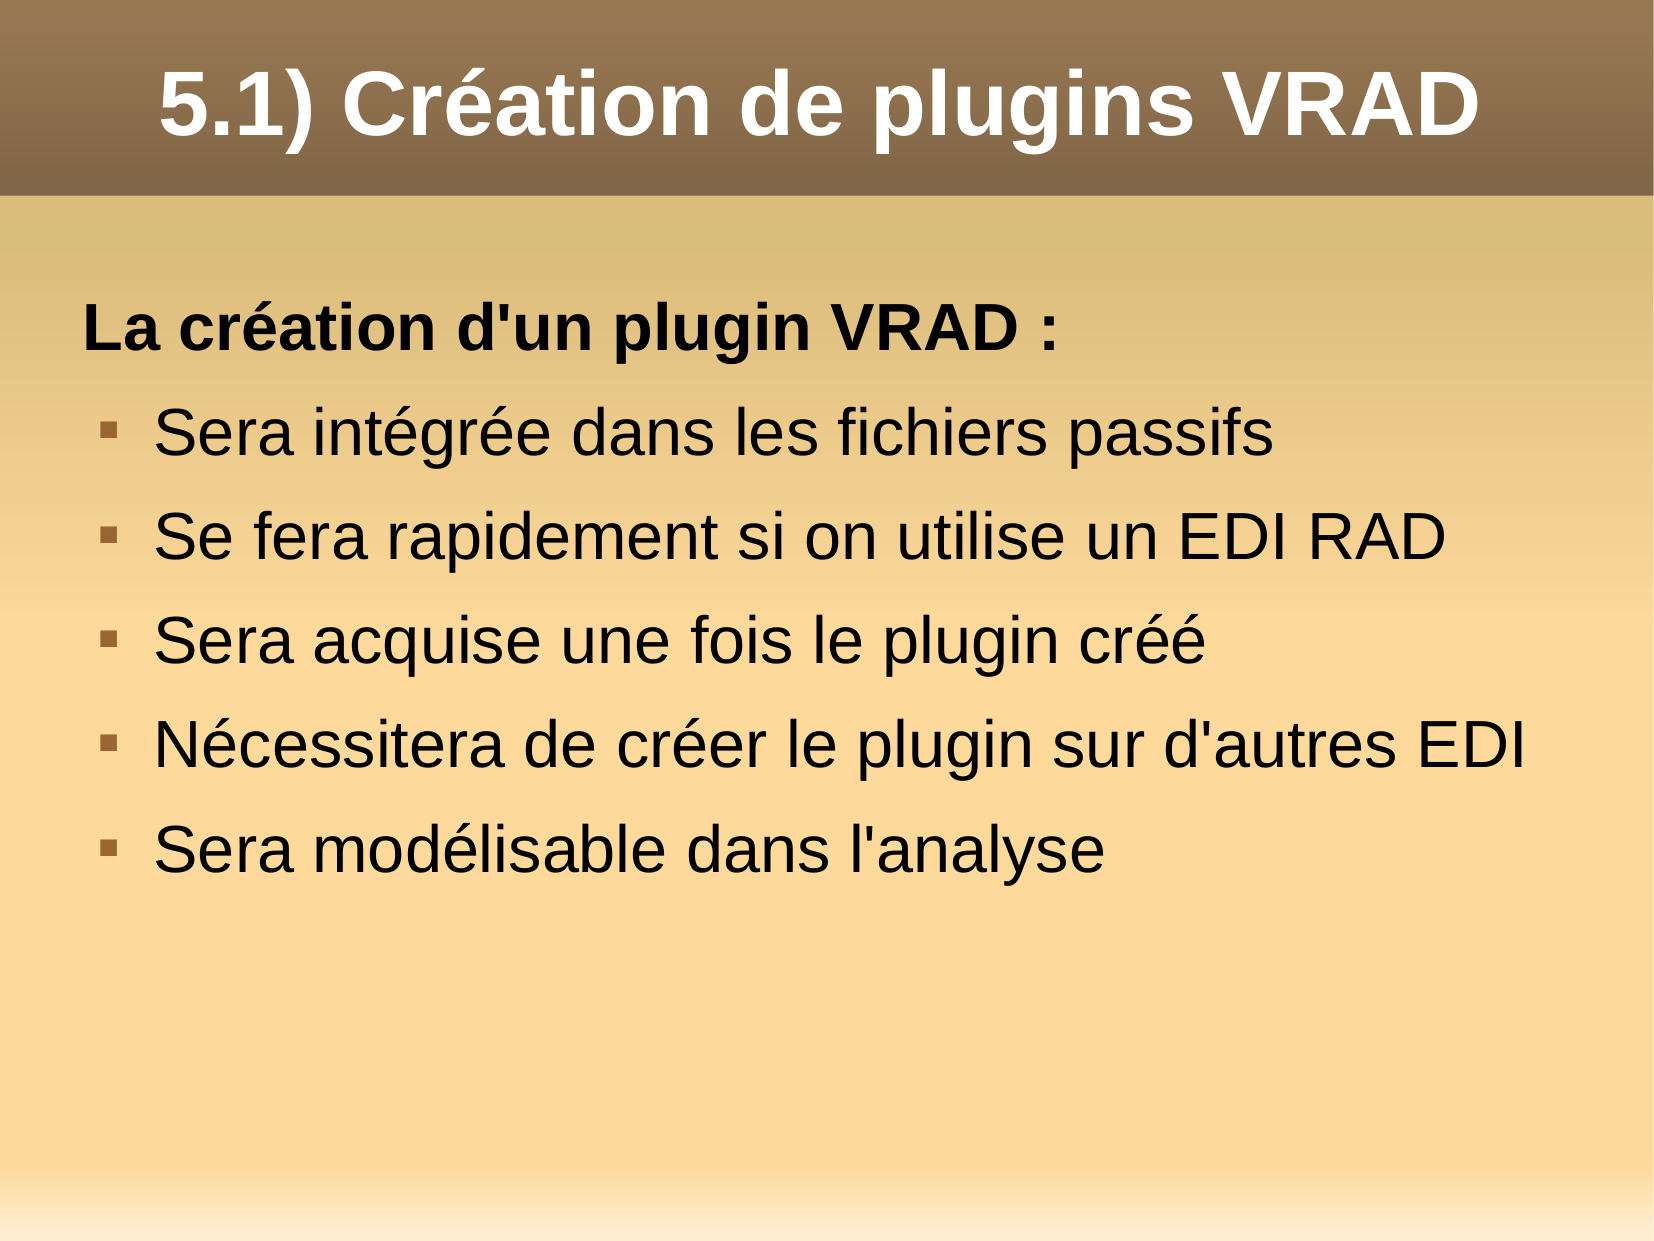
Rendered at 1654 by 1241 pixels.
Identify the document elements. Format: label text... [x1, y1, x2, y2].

picture [0, 0, 1654, 1241]
title 5.1) Création de plugins VRAD [76, 7, 1565, 200]
list La création d'un plugin VRAD : Sera intégrée dans les fichiers passifs Se fera rapidement si on utilise un EDI RAD Sera acquise une fois le plugin créé Nécessitera de créer le plugin sur d'autres EDI Sera modélisable dans l'analyse [82, 290, 1571, 1094]
